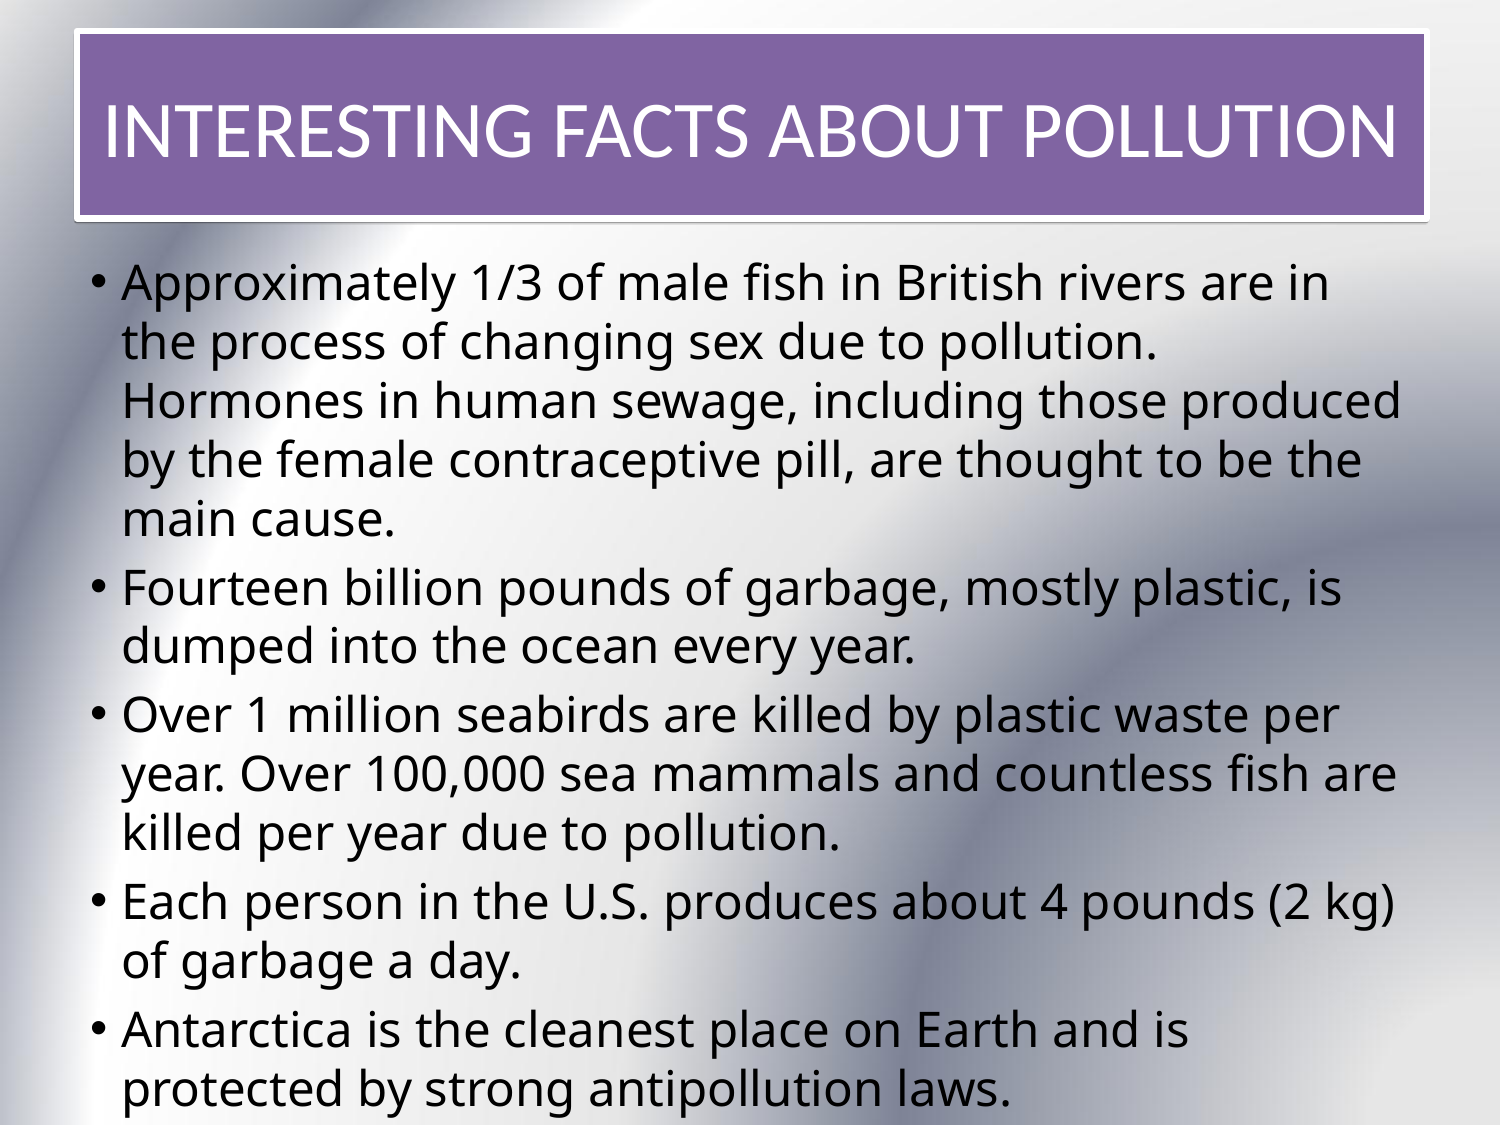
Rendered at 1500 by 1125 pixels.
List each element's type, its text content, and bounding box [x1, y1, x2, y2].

list Approximately 1/3 of male fish in British rivers are in the process of changing sex due to pollution. Hormones in human sewage, including those produced by the female contraceptive pill, are thought to be the main cause. Fourteen billion pounds of garbage, mostly plastic, is dumped into the ocean every year. Over 1 million seabirds are killed by plastic waste per year. Over 100,000 sea mammals and countless fish are killed per year due to pollution. Each person in the U.S. produces about 4 pounds (2 kg) of garbage a day. Antarctica is the cleanest place on Earth and is protected by strong antipollution laws. [75, 243, 1425, 1125]
title INTERESTING FACTS ABOUT POLLUTION [76, 31, 1427, 219]
picture [0, 0, 1500, 1125]
